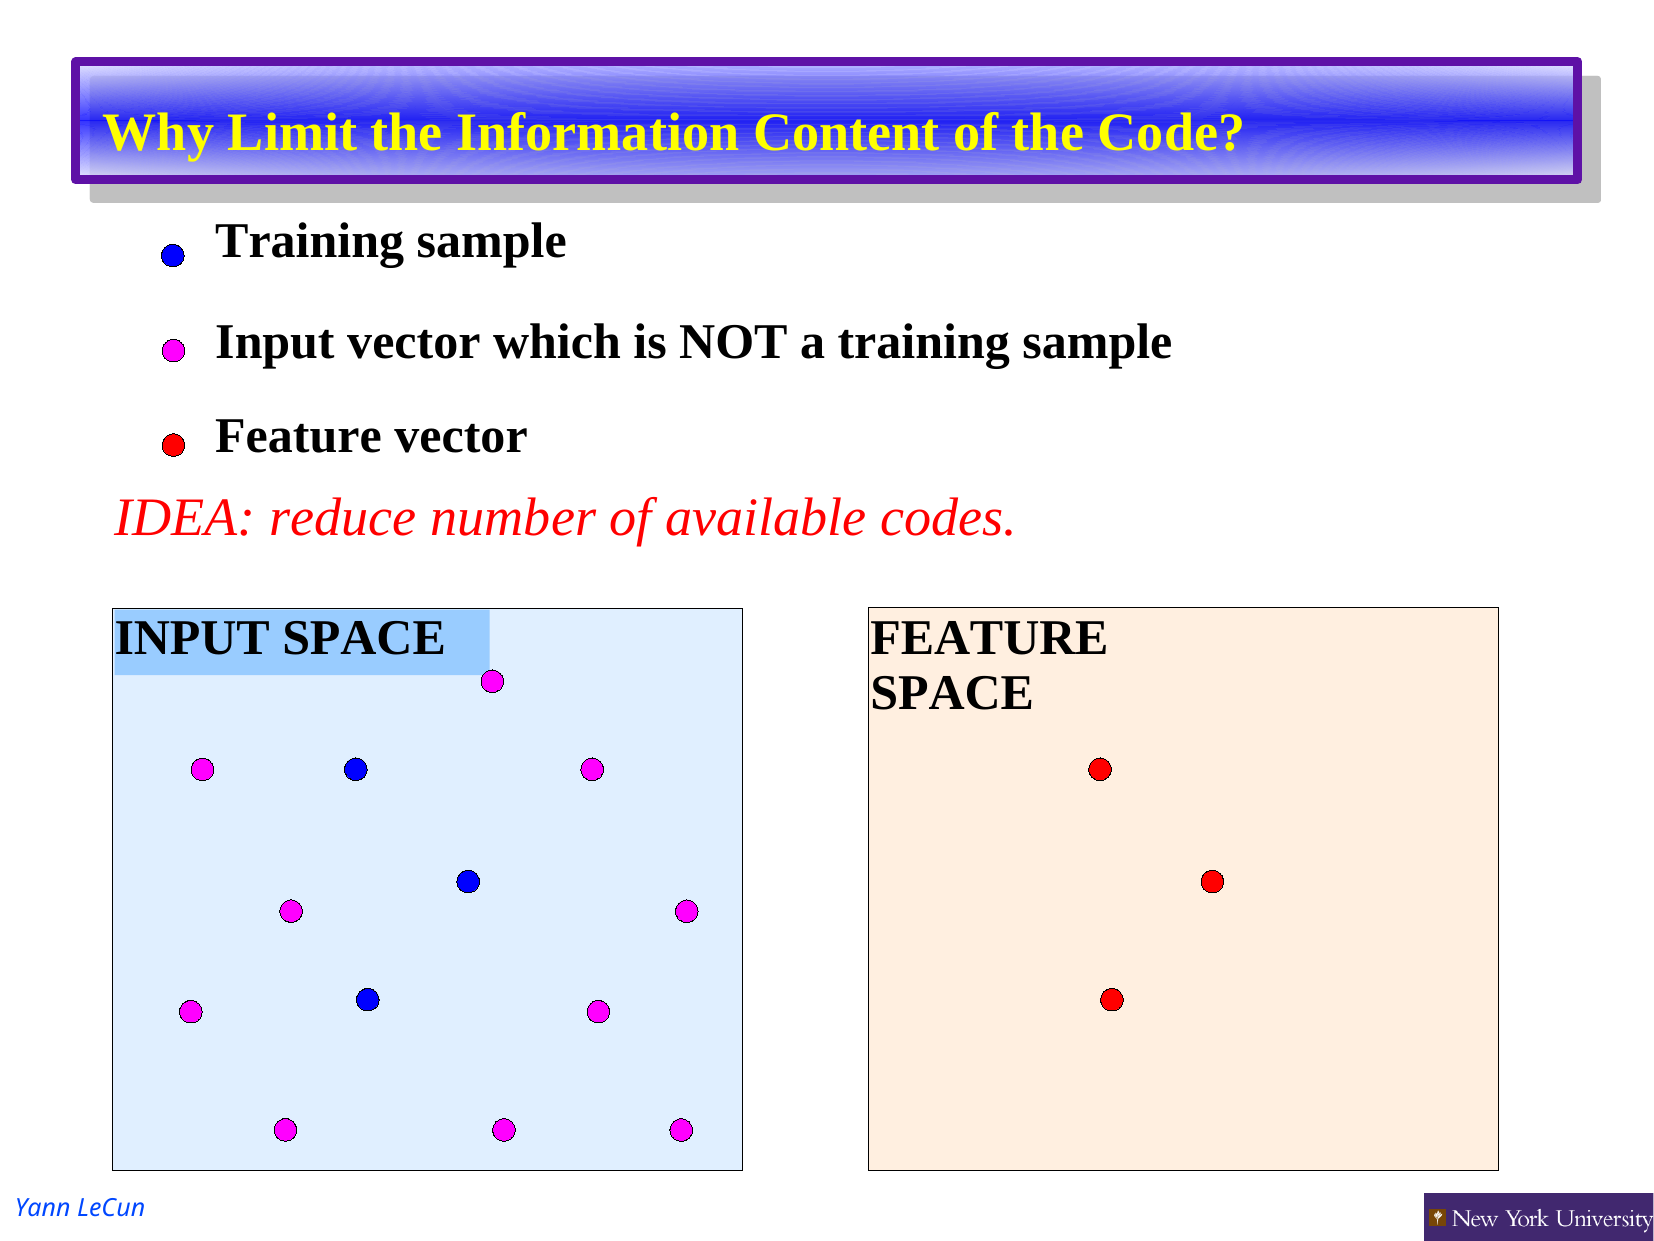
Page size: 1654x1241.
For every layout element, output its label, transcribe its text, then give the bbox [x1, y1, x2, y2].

text_box [868, 607, 1499, 1171]
text_box [161, 244, 185, 267]
picture [1424, 1193, 1654, 1241]
text_box Training sample [215, 213, 741, 279]
text_box FEATURE SPACE [870, 609, 1246, 741]
text_box IDEA: reduce number of available codes. [114, 487, 1390, 553]
title Why Limit the Information Content of the Code? [75, 61, 1578, 180]
text_box Feature vector [215, 408, 741, 474]
text_box INPUT SPACE [114, 609, 490, 676]
text_box [112, 608, 743, 1171]
text_box [162, 433, 185, 457]
text_box Input vector which is NOT a training sample [215, 313, 1463, 379]
text_box [162, 339, 185, 362]
